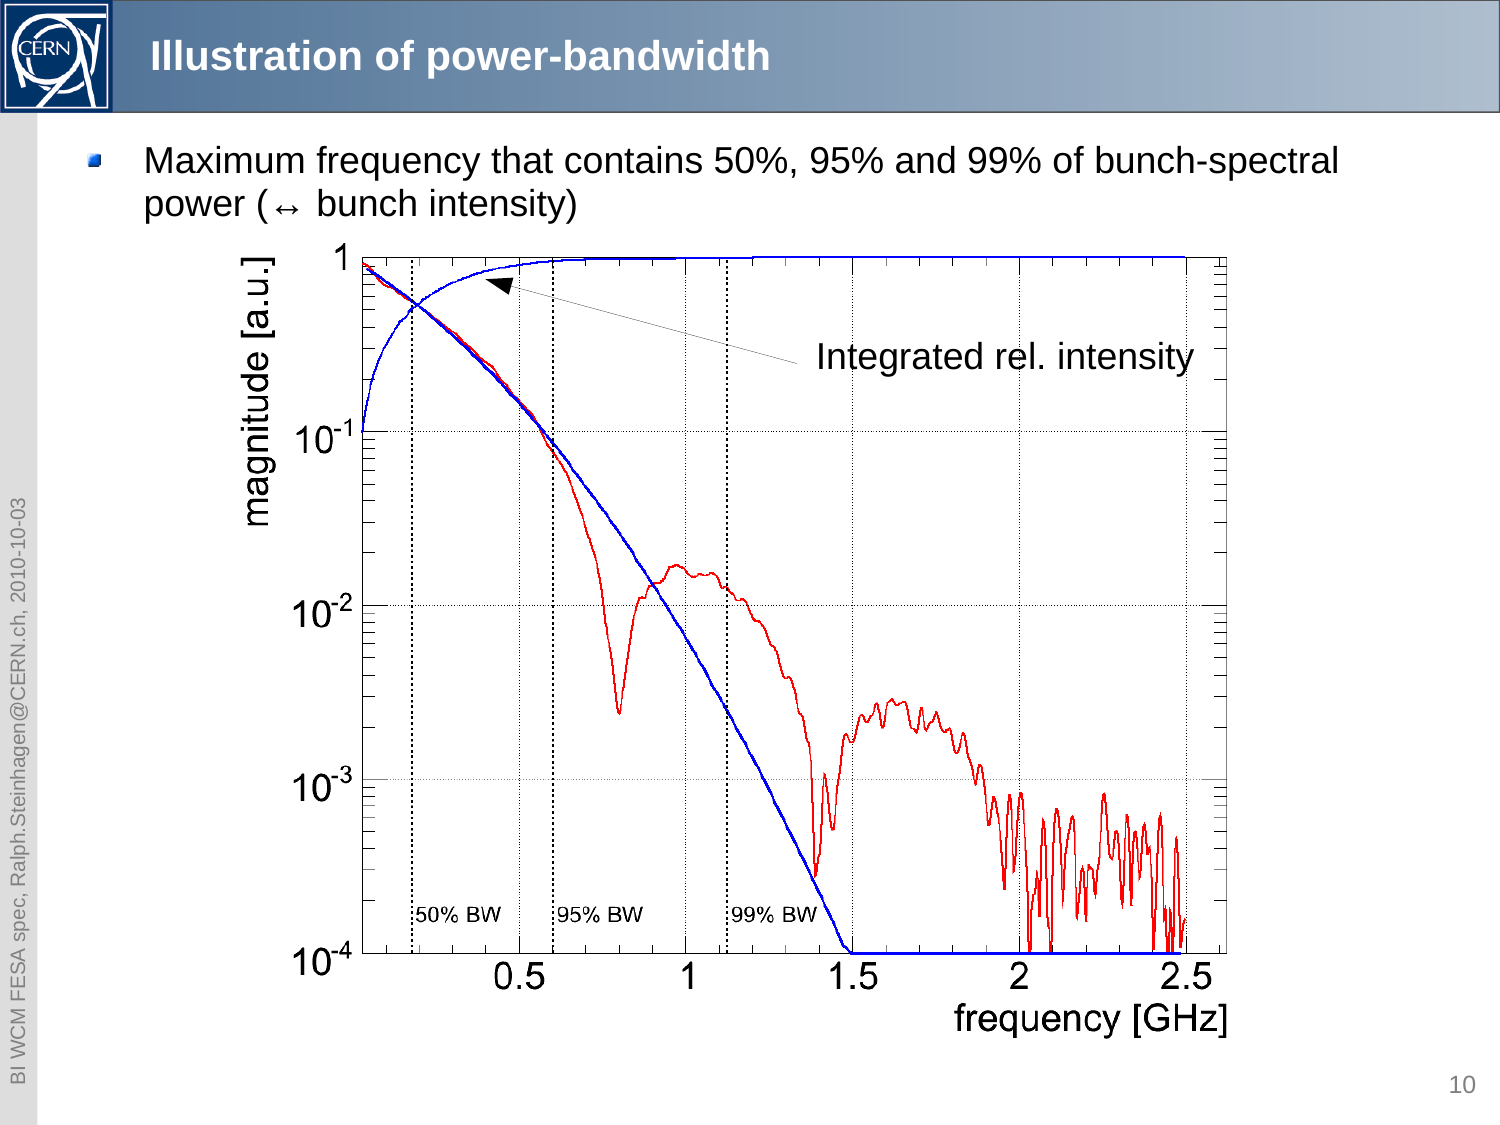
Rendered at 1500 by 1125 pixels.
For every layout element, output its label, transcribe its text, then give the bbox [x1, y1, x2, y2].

picture [231, 243, 1239, 1048]
list Maximum frequency that contains 50%, 95% and 99% of bunch-spectral power (↔ bunch intensity) [87, 137, 1438, 1016]
picture [0, 0, 113, 113]
text_box Integrated rel. intensity [801, 327, 1266, 385]
title Illustration of power-bandwidth [150, 7, 1201, 106]
